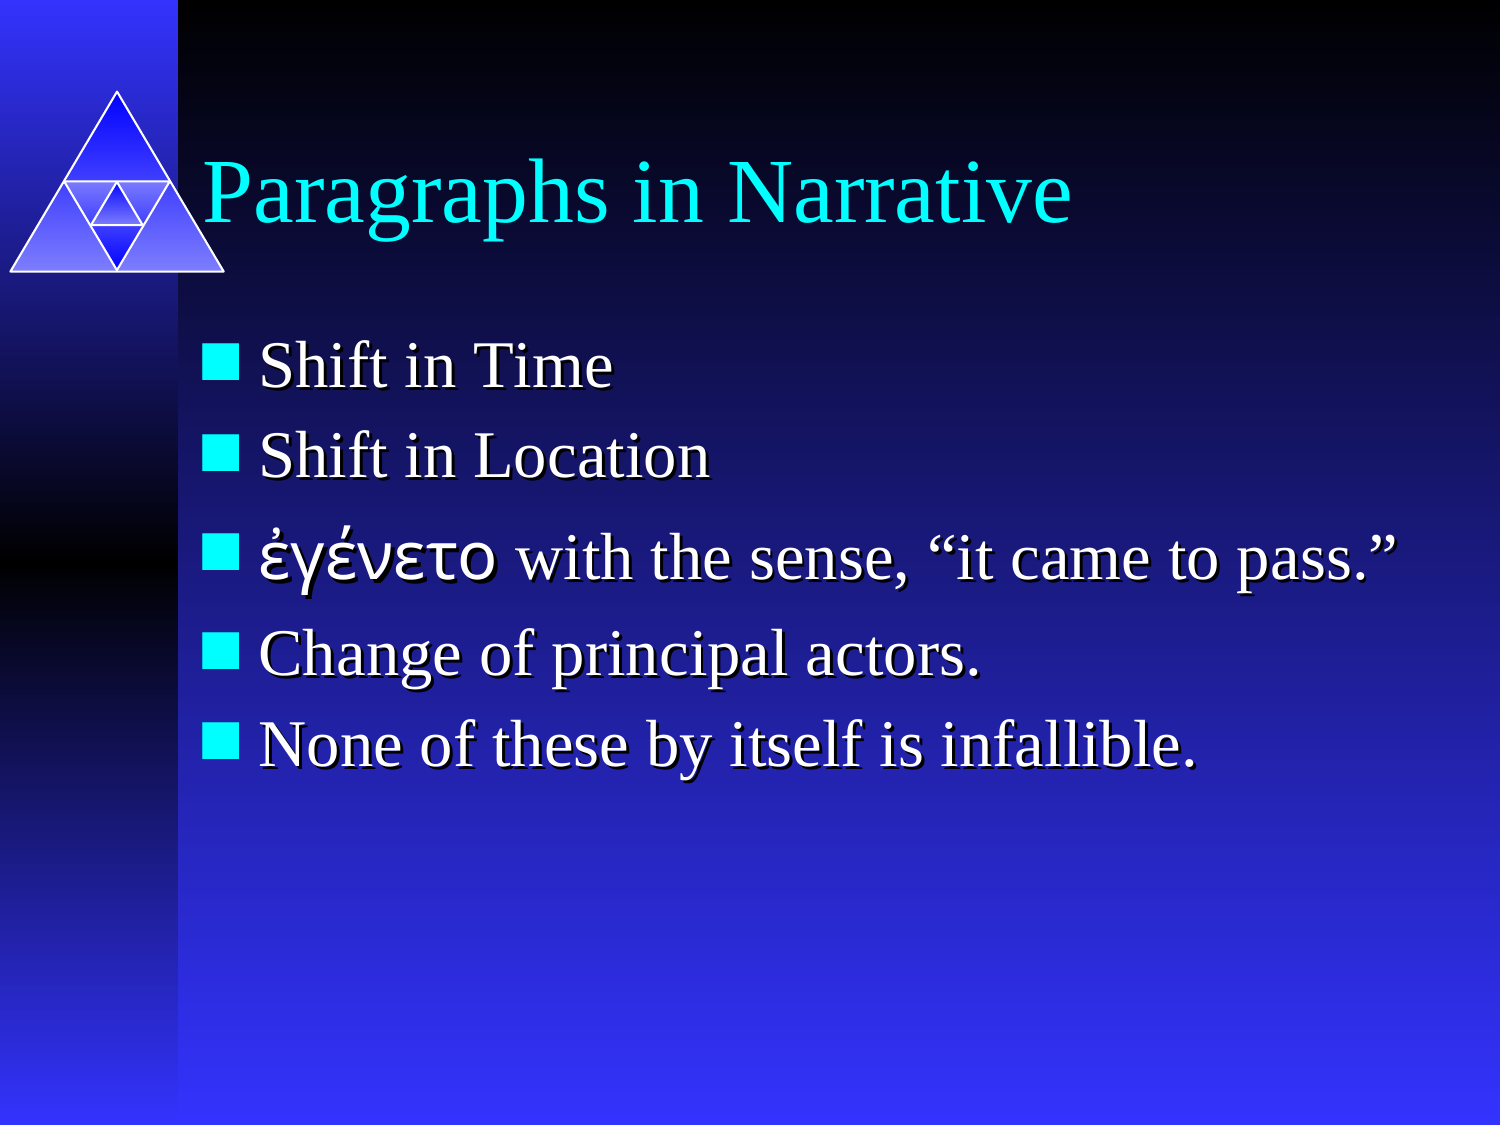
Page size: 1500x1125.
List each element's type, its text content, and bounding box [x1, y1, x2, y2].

title Paragraphs in Narrative [187, 99, 1463, 288]
list Shift in Time Shift in Location ἐγένετο with the sense, “it came to pass.” Change of principal actors. None of these by itself is infallible. [187, 324, 1463, 1001]
